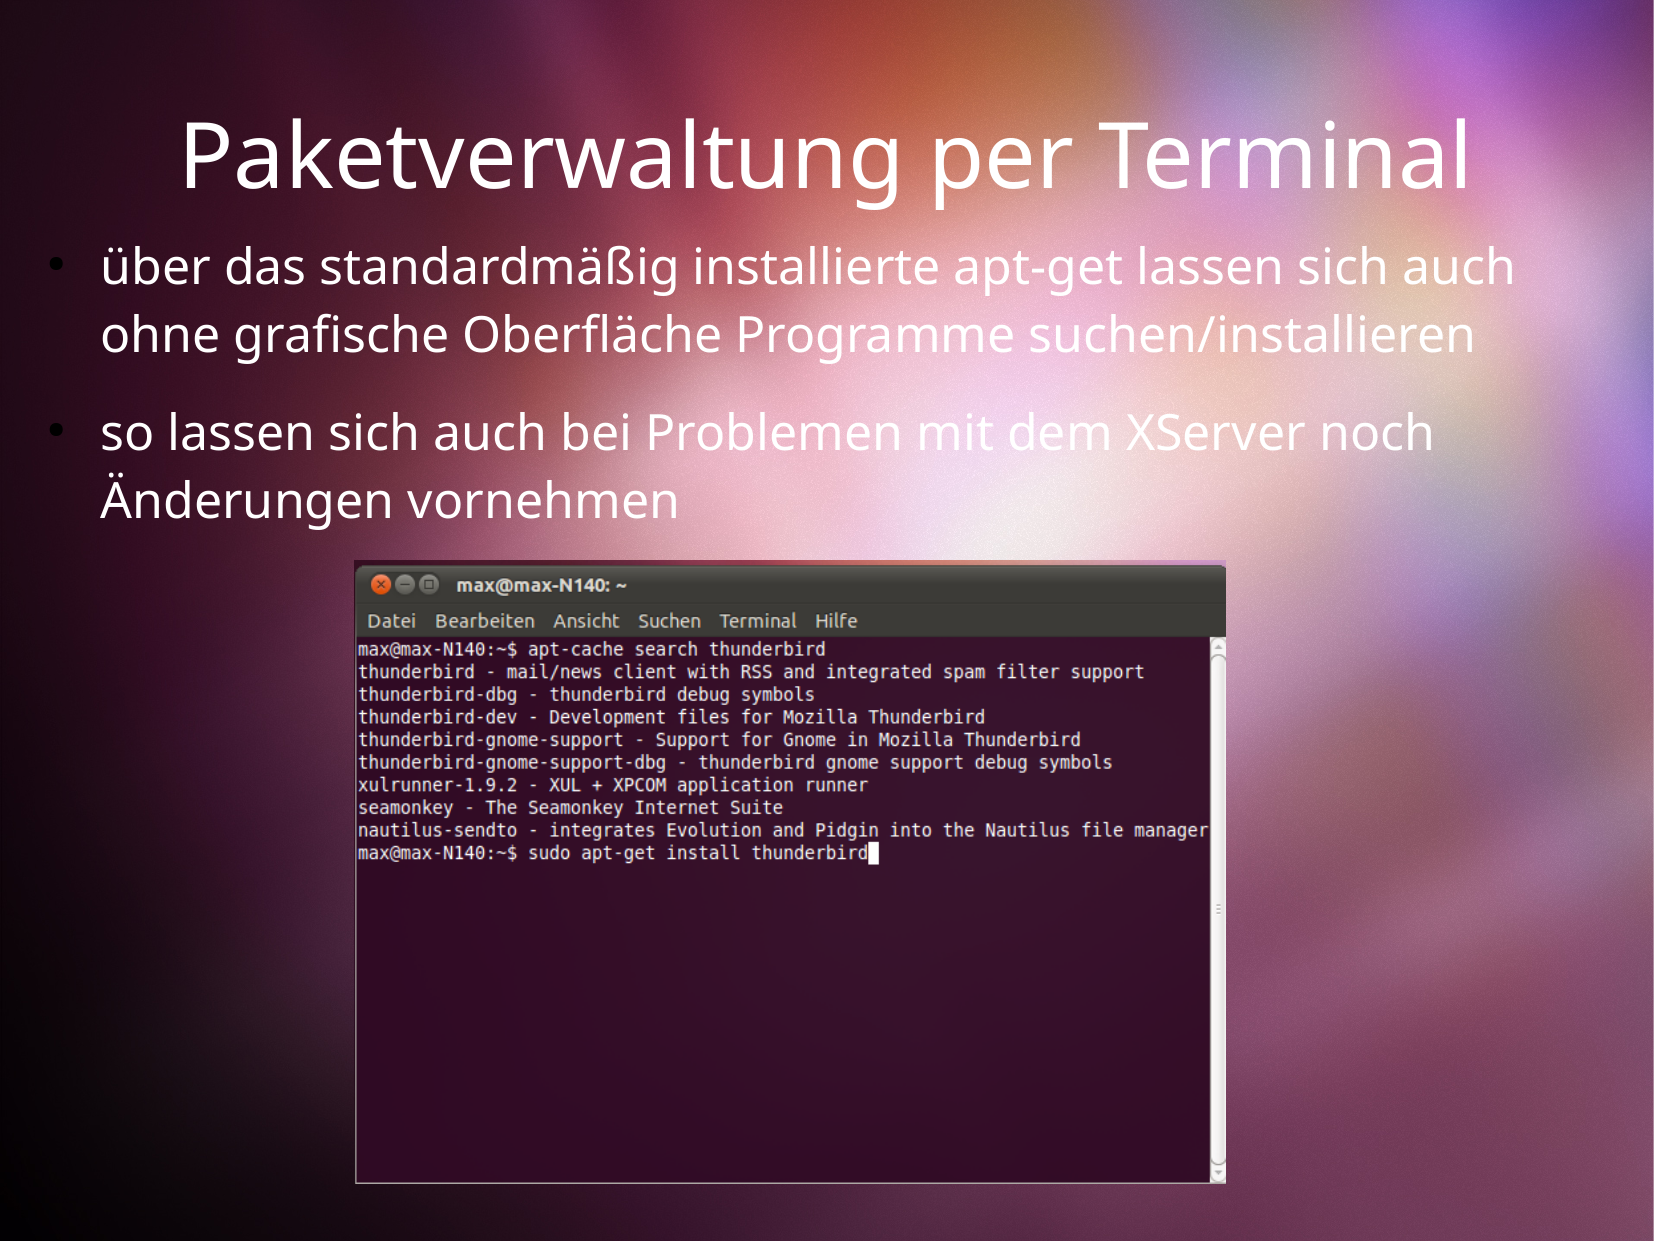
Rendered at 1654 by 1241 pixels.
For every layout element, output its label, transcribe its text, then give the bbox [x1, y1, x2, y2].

title Paketverwaltung per Terminal [82, 56, 1571, 231]
picture [0, 0, 1654, 1241]
list über das standardmäßig installierte apt-get lassen sich auch ohne grafische Oberfläche Programme suchen/installieren so lassen sich auch bei Problemen mit dem XServer noch Änderungen vornehmen [29, 231, 1601, 562]
